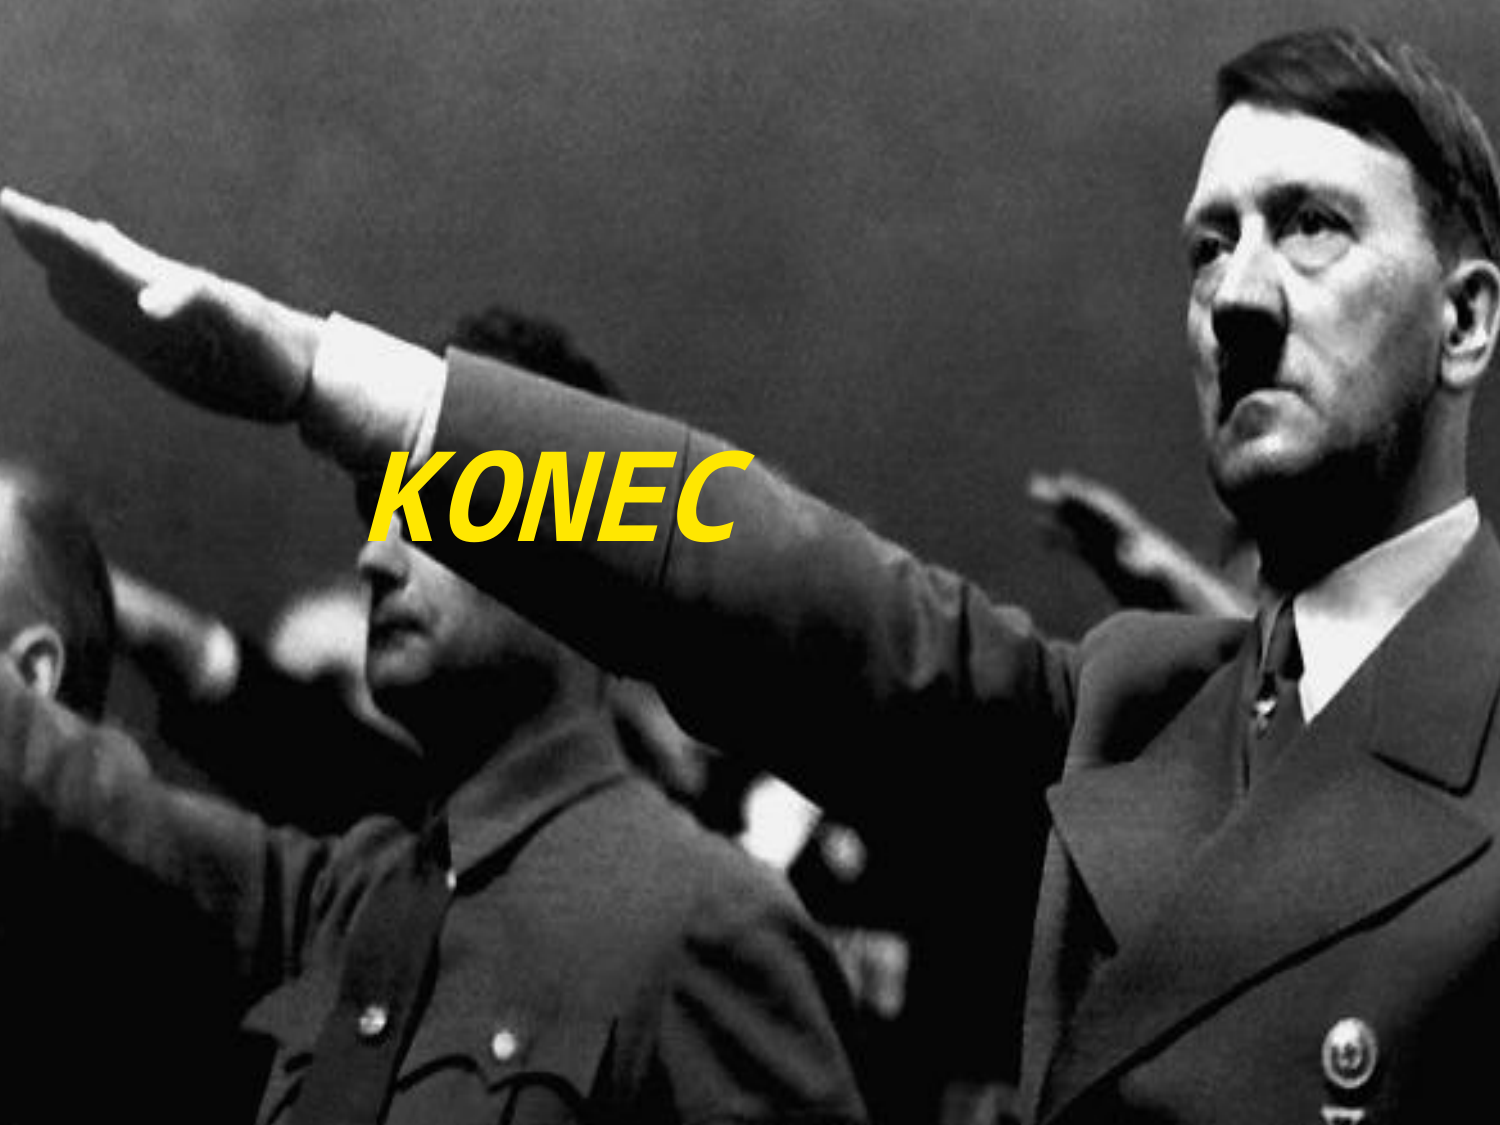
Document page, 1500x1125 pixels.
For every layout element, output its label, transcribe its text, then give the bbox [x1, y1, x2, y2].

text_box KONEC [0, 408, 1099, 976]
picture [0, 0, 1500, 1125]
